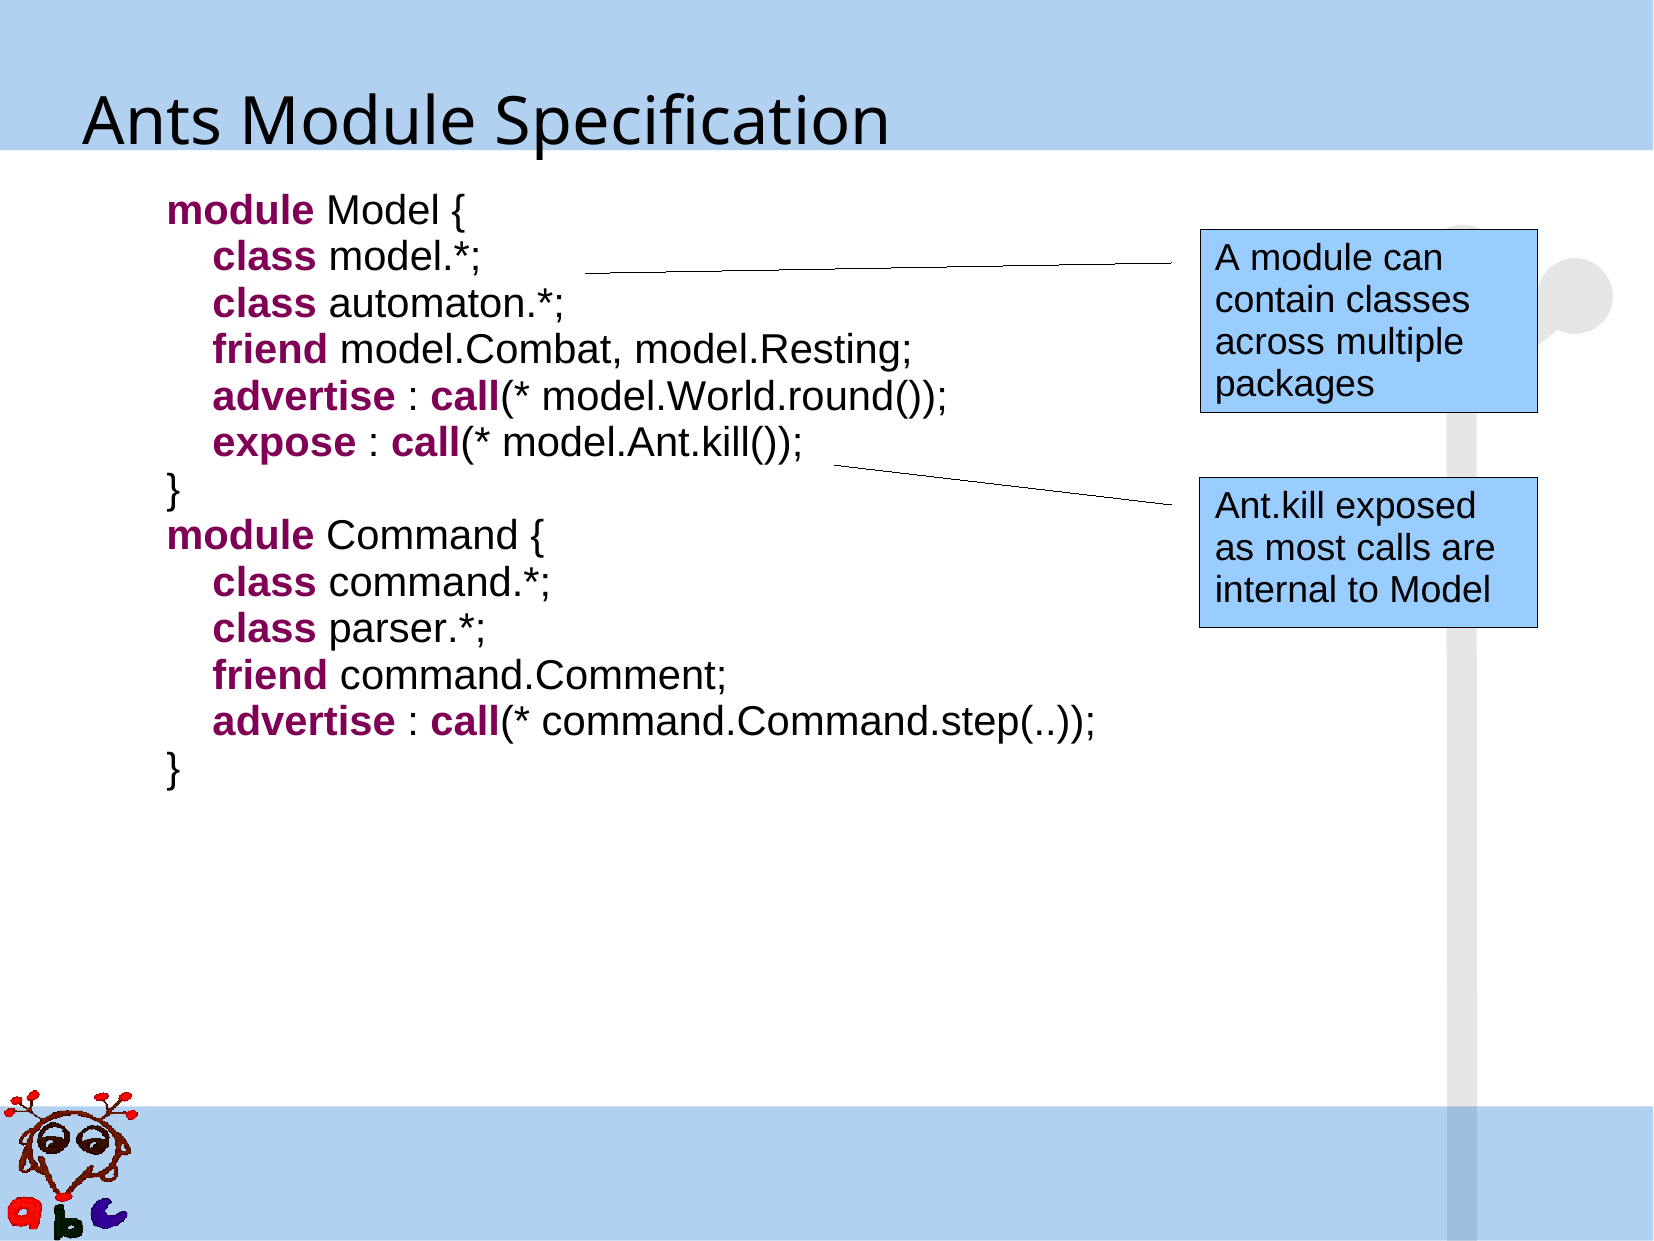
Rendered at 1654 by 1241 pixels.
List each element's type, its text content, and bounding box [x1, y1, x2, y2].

text_box Ant.kill exposed as most calls are internal to Model [1200, 477, 1538, 619]
text_box [1200, 619, 1537, 627]
text_box [585, 262, 1172, 274]
title Ants Module Specification [82, 49, 1576, 188]
text_box A module can contain classes across multiple packages [1200, 229, 1538, 413]
picture [0, 1088, 139, 1241]
text_box [834, 465, 1172, 505]
text_box module Model { class model.*; class automaton.*; friend model.Combat, model.Resting; advertise : call(* model.World.round()); expose : call(* model.Ant.kill()); } module Command { class command.*; class parser.*; friend command.Comment; advertise : call(* command.Command.step(..)); } [151, 179, 1149, 857]
